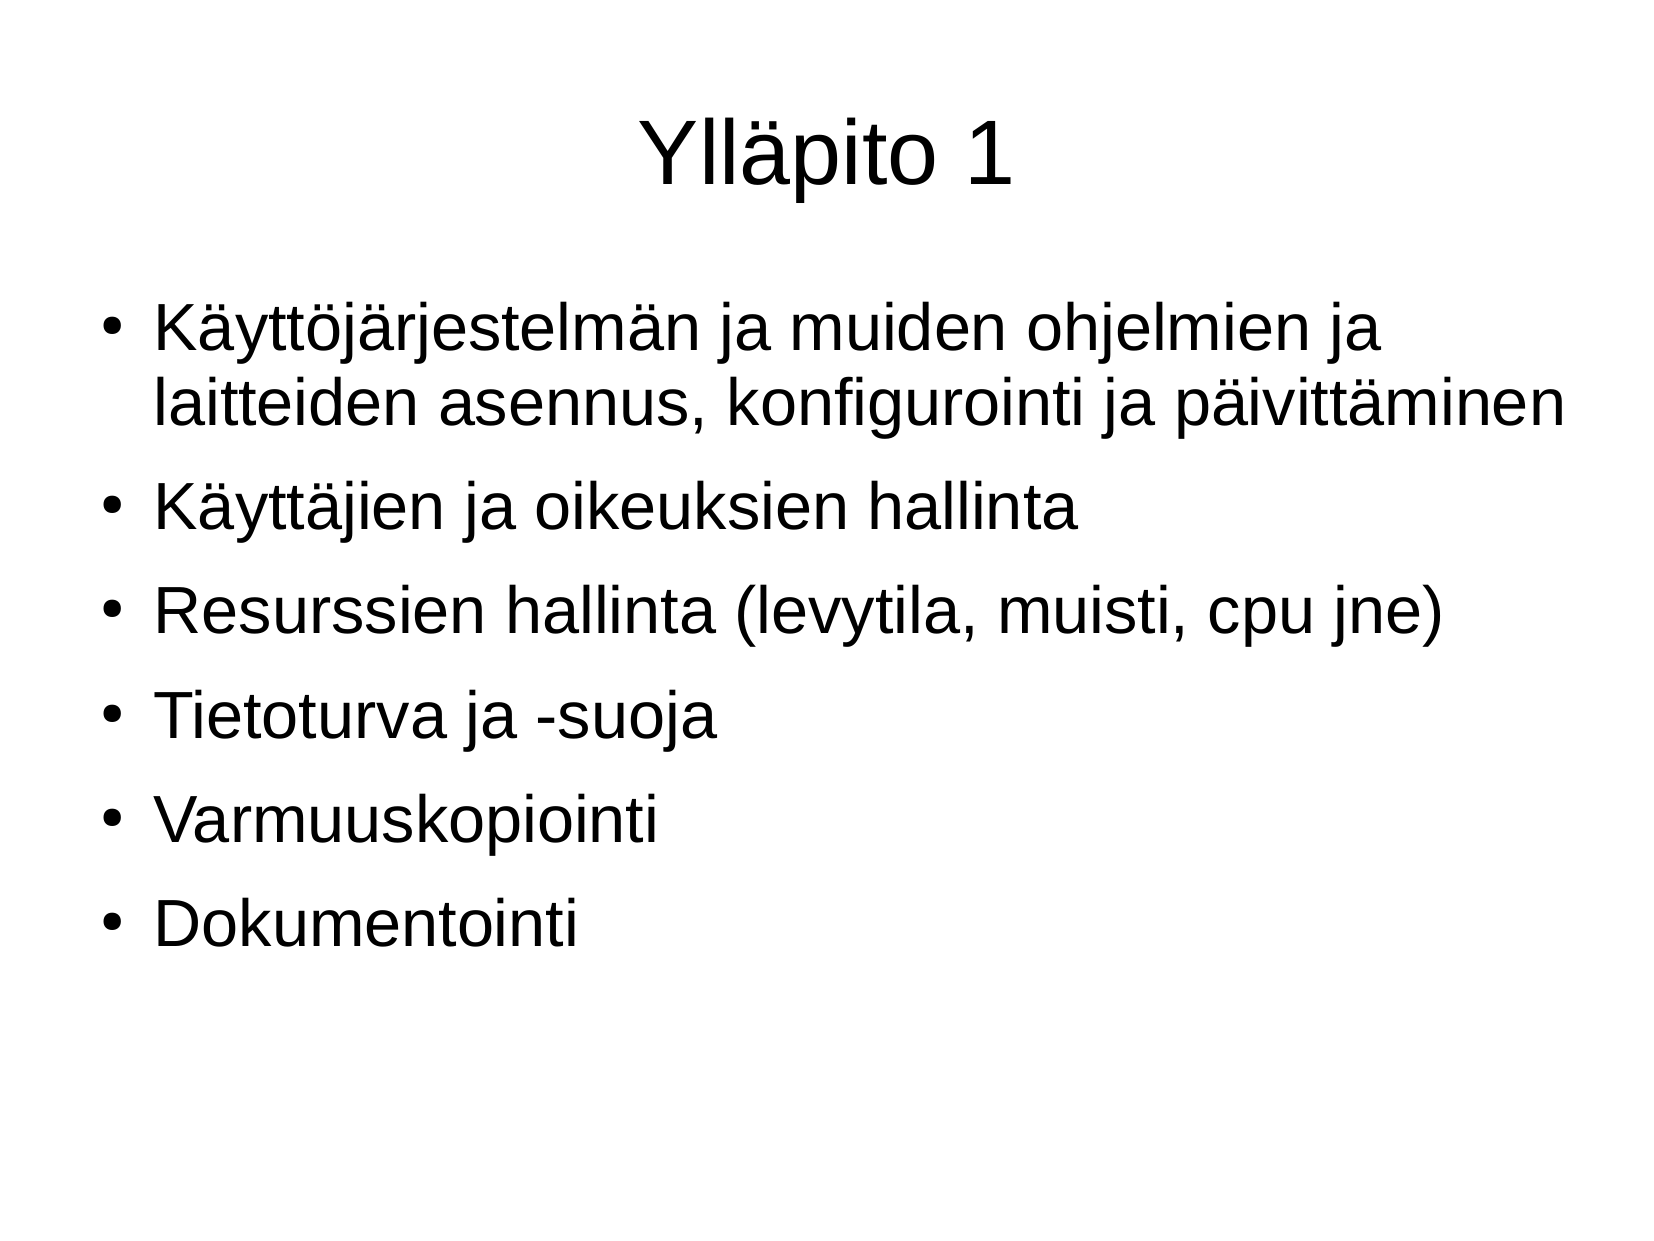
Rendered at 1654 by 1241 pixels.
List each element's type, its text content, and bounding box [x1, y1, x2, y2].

title Ylläpito 1 [82, 49, 1571, 257]
list Käyttöjärjestelmän ja muiden ohjelmien ja laitteiden asennus, konfigurointi ja päivittäminen Käyttäjien ja oikeuksien hallinta Resurssien hallinta (levytila, muisti, cpu jne) Tietoturva ja -suoja Varmuuskopiointi Dokumentointi [82, 290, 1571, 1010]
